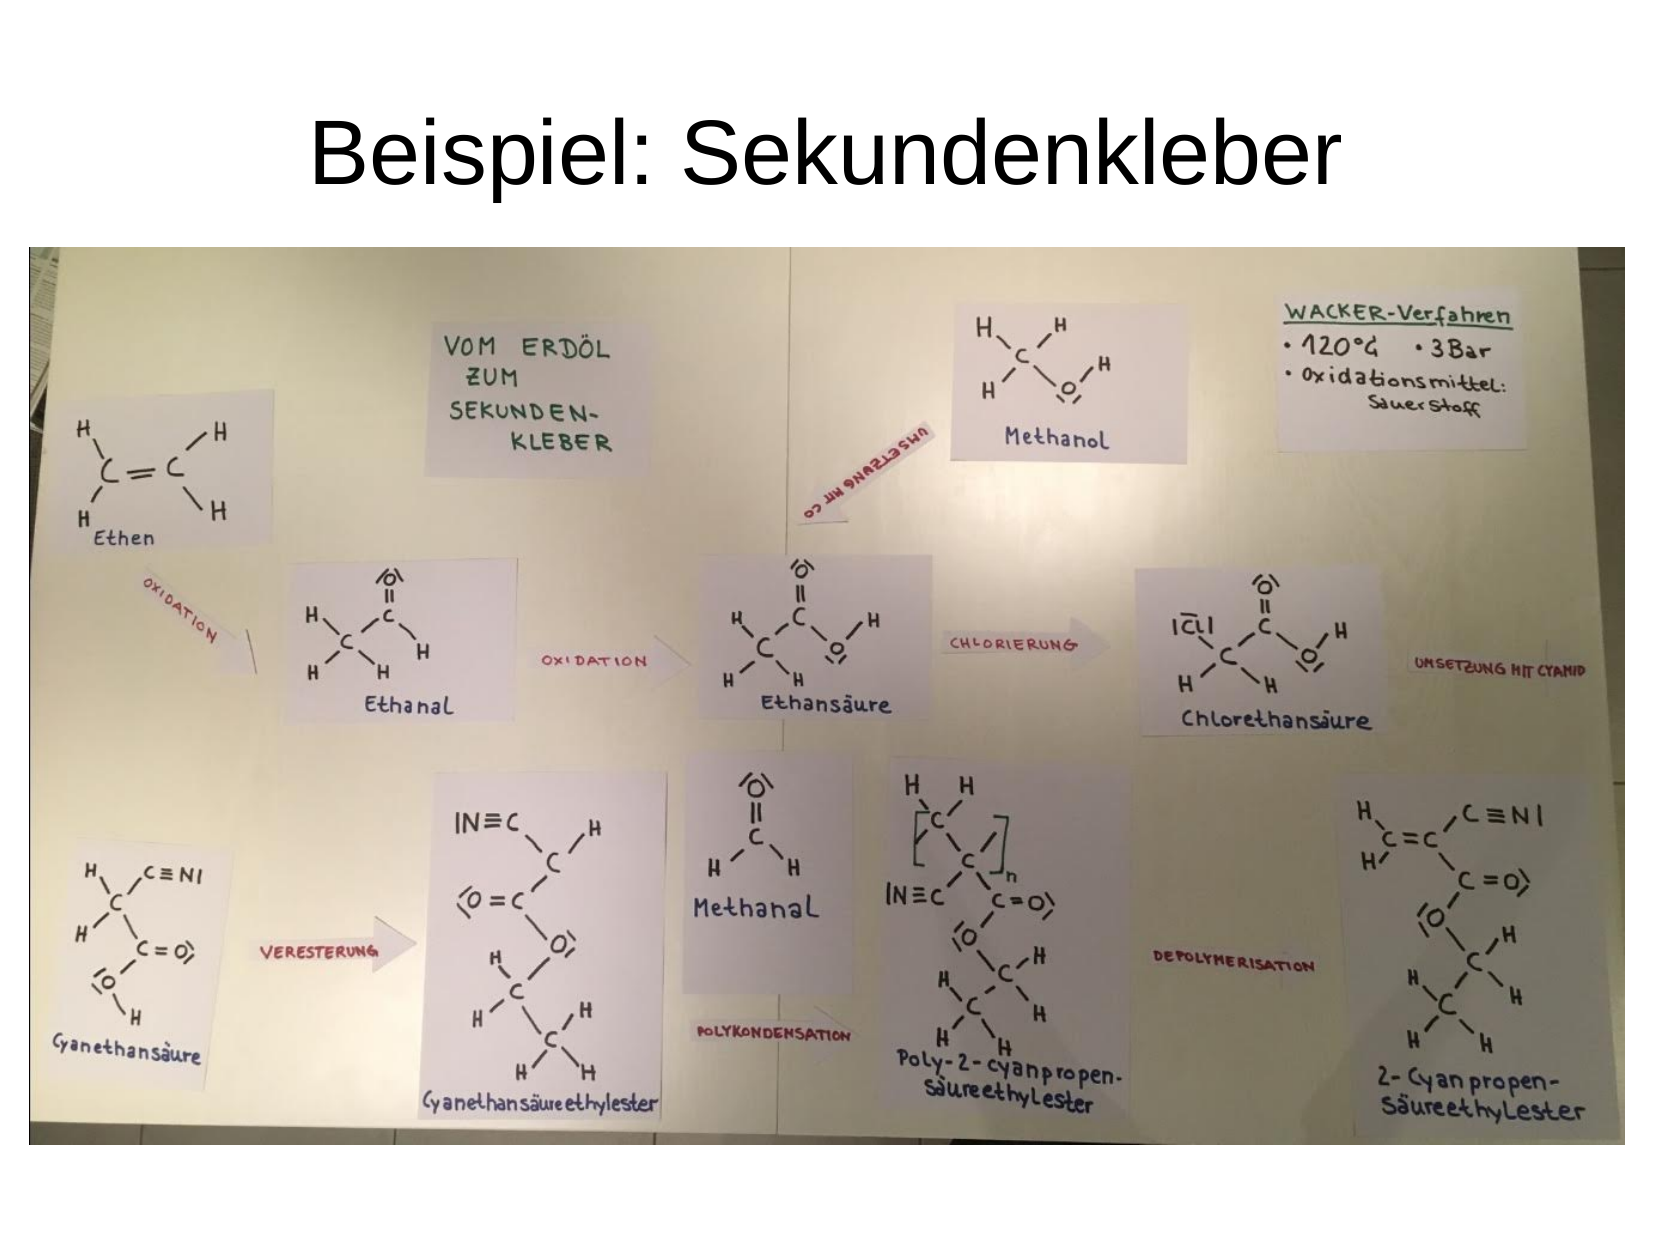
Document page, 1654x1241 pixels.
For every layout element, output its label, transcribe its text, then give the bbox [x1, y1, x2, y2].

title Beispiel: Sekundenkleber [82, 49, 1571, 247]
picture [29, 247, 1625, 1145]
